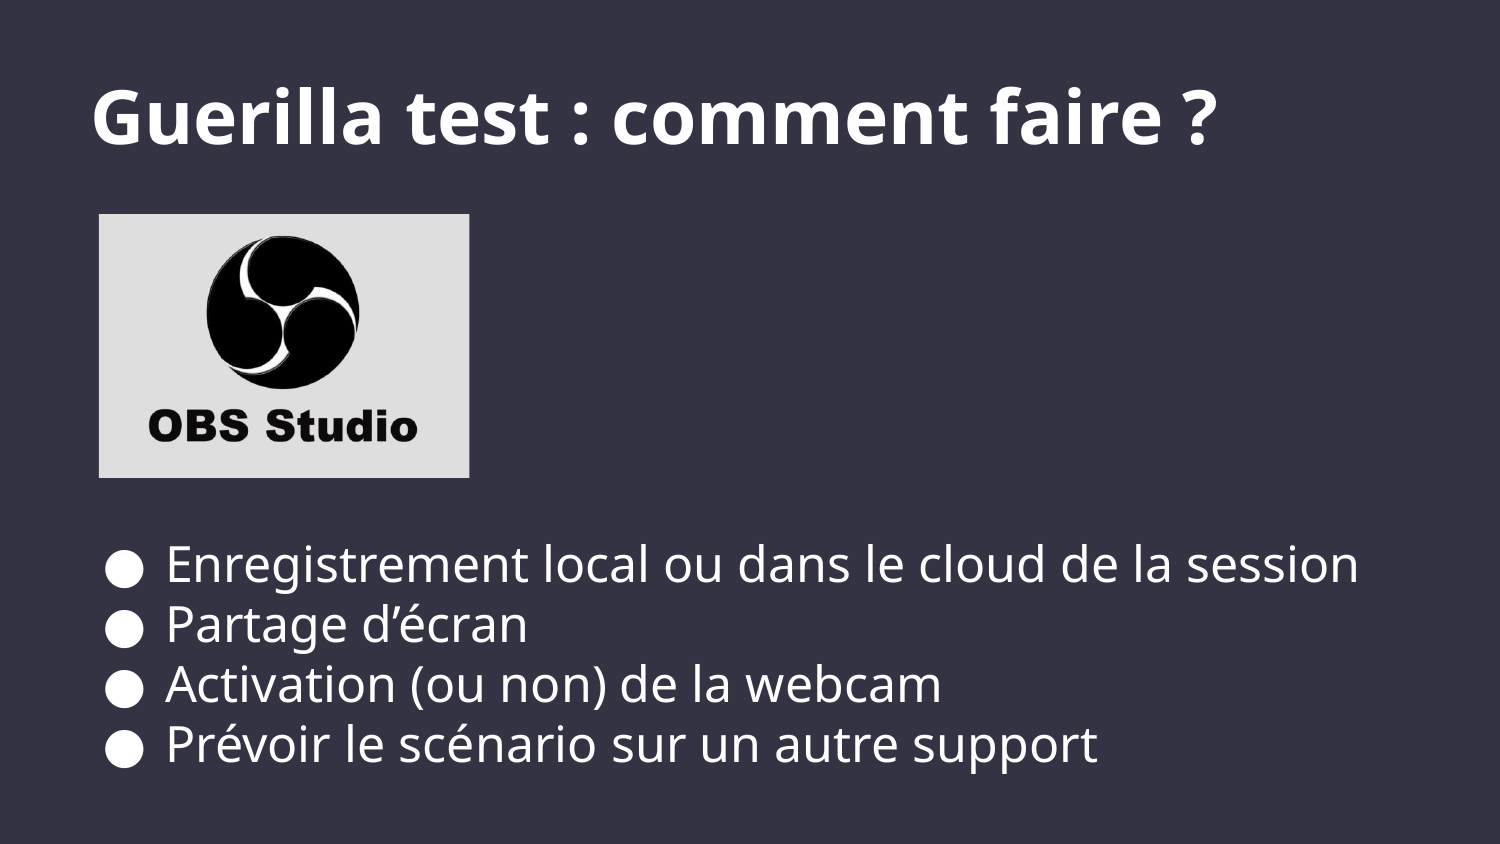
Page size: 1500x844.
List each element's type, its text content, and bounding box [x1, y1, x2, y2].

picture [98, 214, 470, 478]
title Guerilla test : comment faire ? [75, 33, 1425, 175]
list Enregistrement local ou dans le cloud de la session Partage d’écran Activation (ou non) de la webcam Prévoir le scénario sur un autre support [75, 517, 1425, 808]
